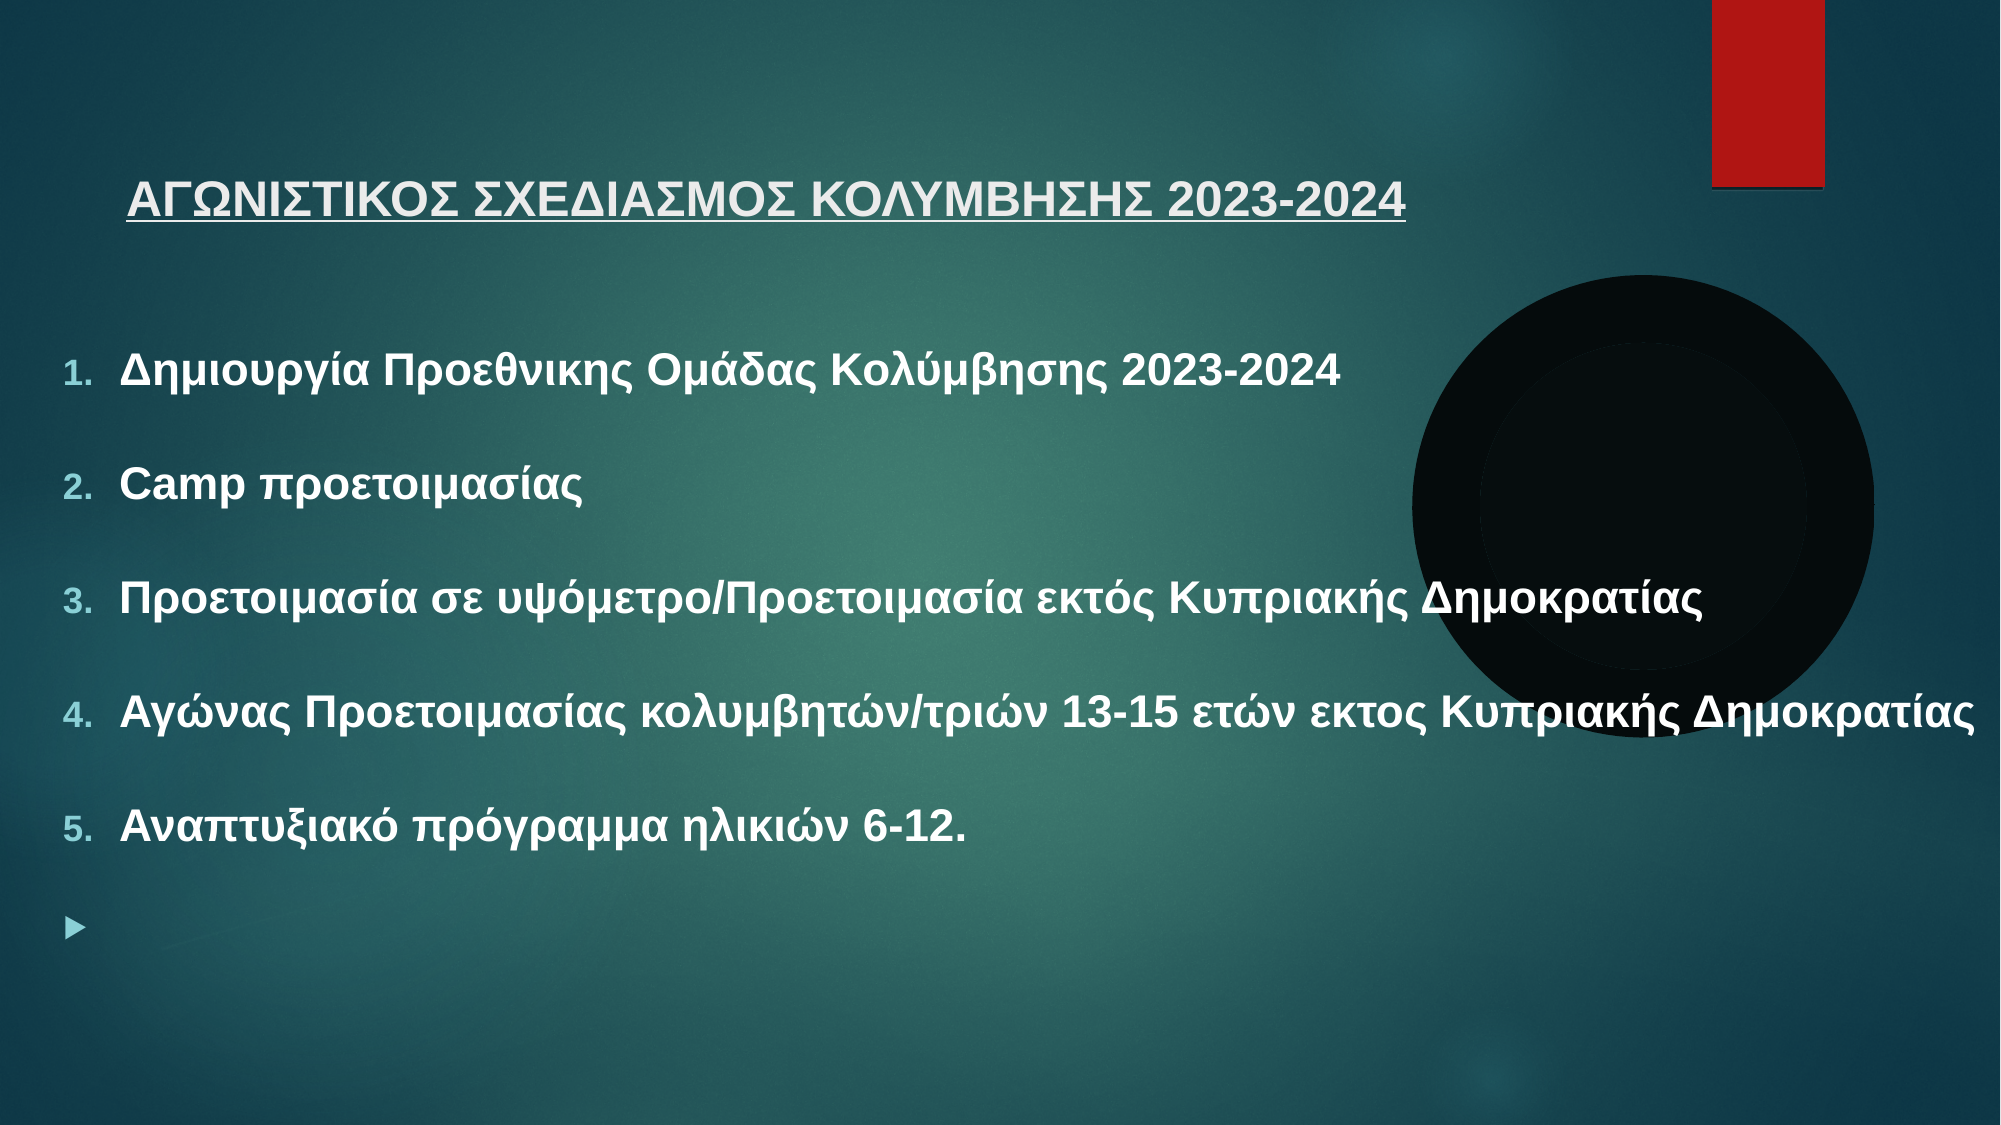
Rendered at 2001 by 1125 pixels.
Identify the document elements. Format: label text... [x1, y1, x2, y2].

title ΑΓΩΝΙΣΤΙΚΟΣ ΣΧΕΔΙΑΣΜΟΣ ΚΟΛΥΜΒΗΣΗΣ 2023-2024 [111, 159, 1586, 296]
list Δημιουργία Προεθνικης Ομάδας Κολύμβησης 2023-2024 Camp προετοιμασίας Προετοιμασία σε υψόμετρο/Προετοιμασία εκτός Κυπριακής Δημοκρατίας Αγώνας Προετοιμασίας κολυμβητών/τριών 13-15 ετών εκτος Κυπριακής Δημοκρατίας Αναπτυξιακό πρόγραμμα ηλικιών 6-12. [47, 336, 2000, 1026]
